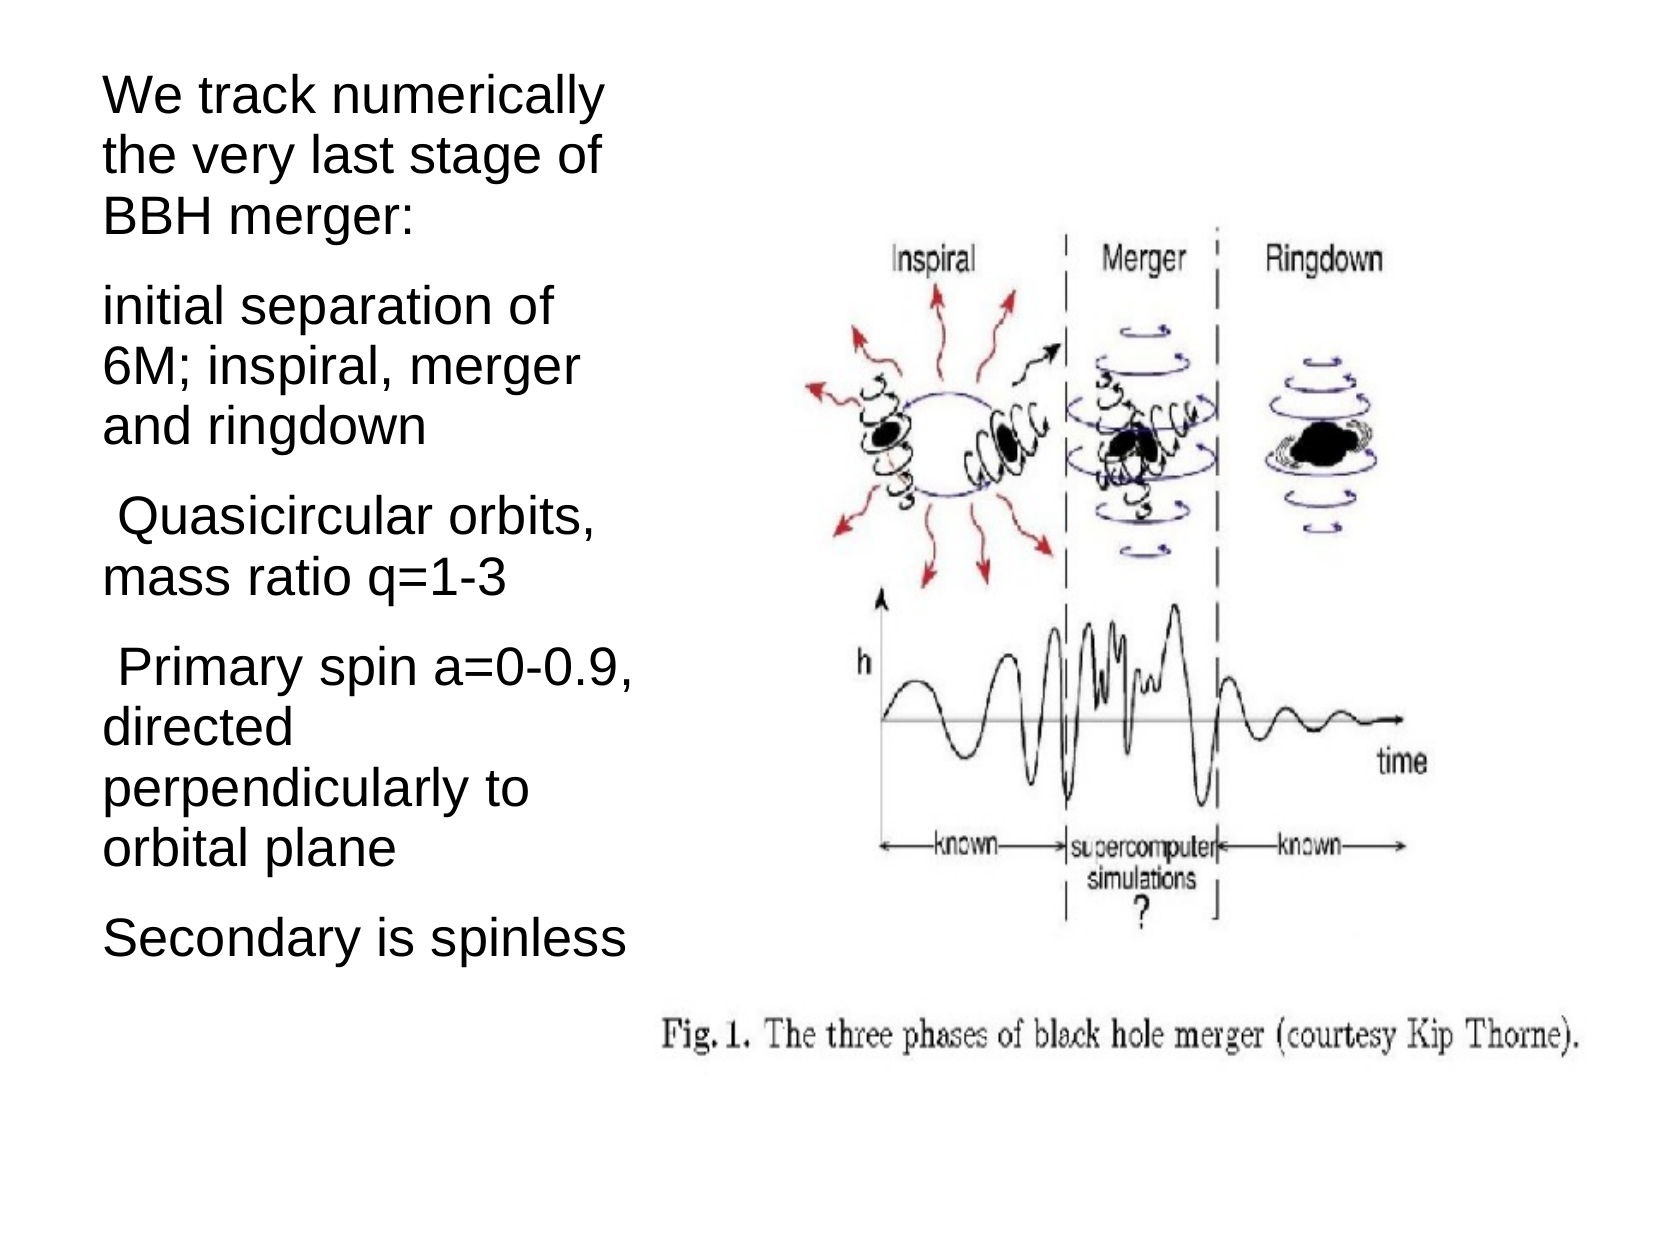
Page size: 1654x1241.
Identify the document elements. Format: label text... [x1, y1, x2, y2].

text_box We track numerically the very last stage of BBH merger: initial separation of 6M; inspiral, merger and ringdown Quasicircular orbits, mass ratio q=1-3 Primary spin a=0-0.9, directed perpendicularly to orbital plane Secondary is spinless [87, 57, 676, 977]
picture [600, 187, 1634, 1126]
